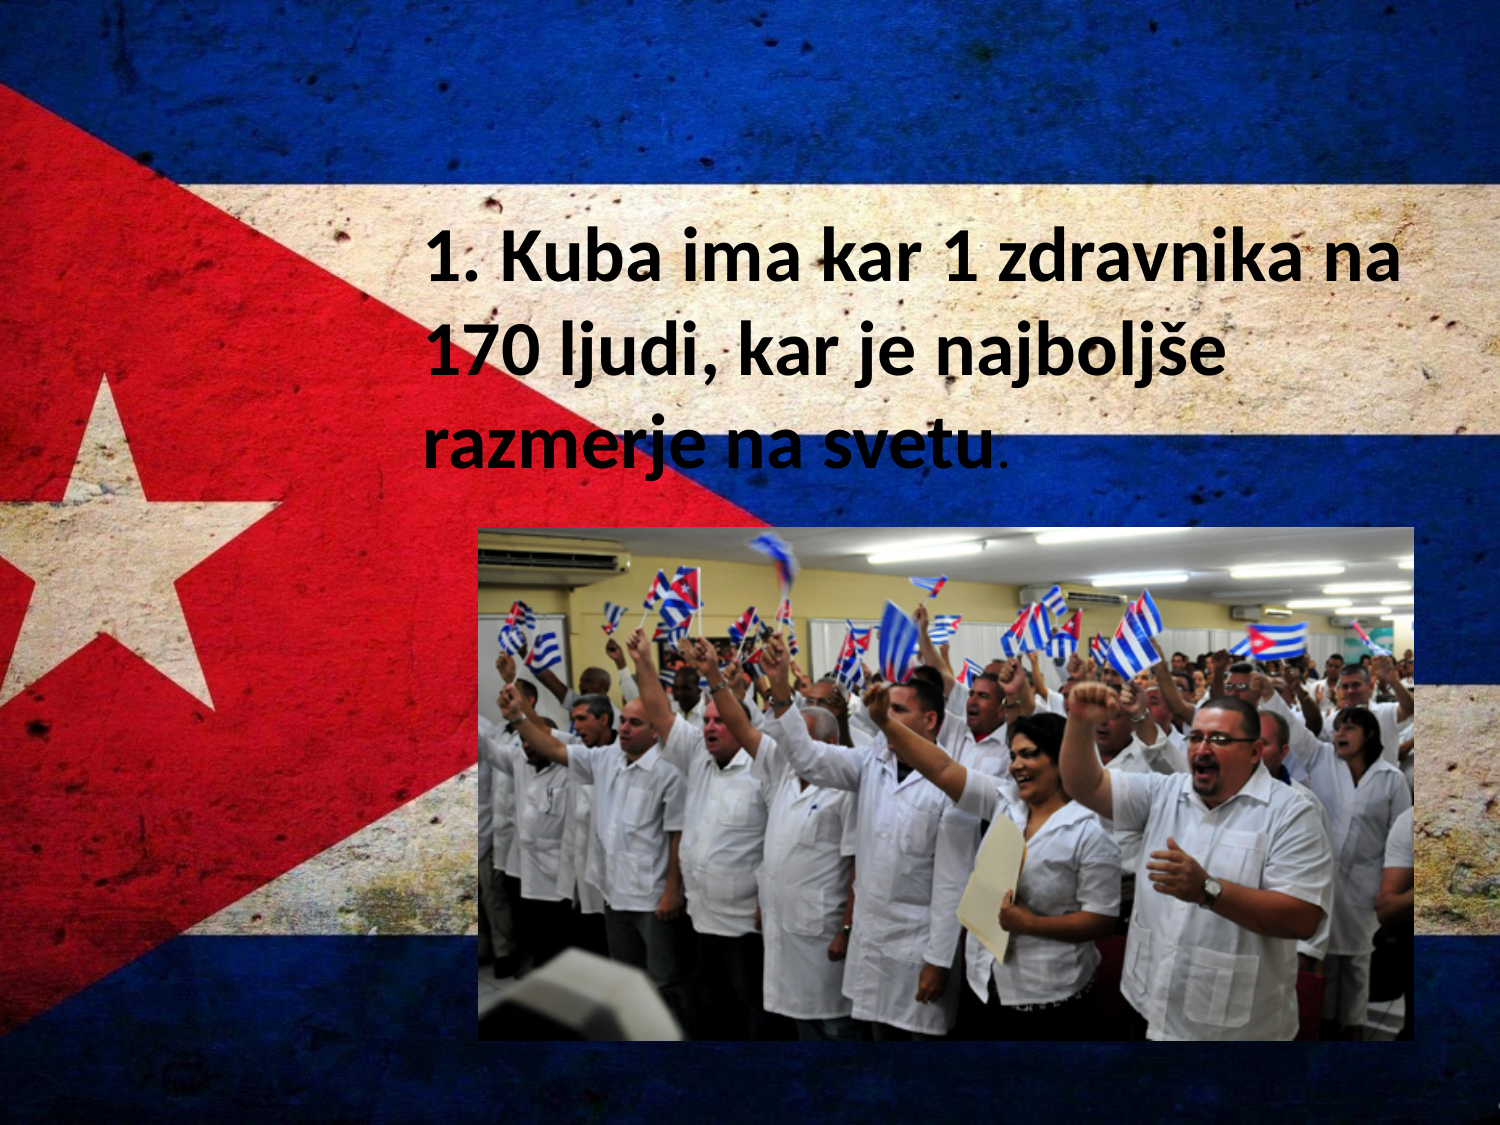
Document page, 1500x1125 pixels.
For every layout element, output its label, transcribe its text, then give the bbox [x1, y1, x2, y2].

picture [0, 0, 1500, 1125]
list 1. Kuba ima kar 1 zdravnika na 170 ljudi, kar je najboljše razmerje na svetu. [407, 196, 1471, 492]
